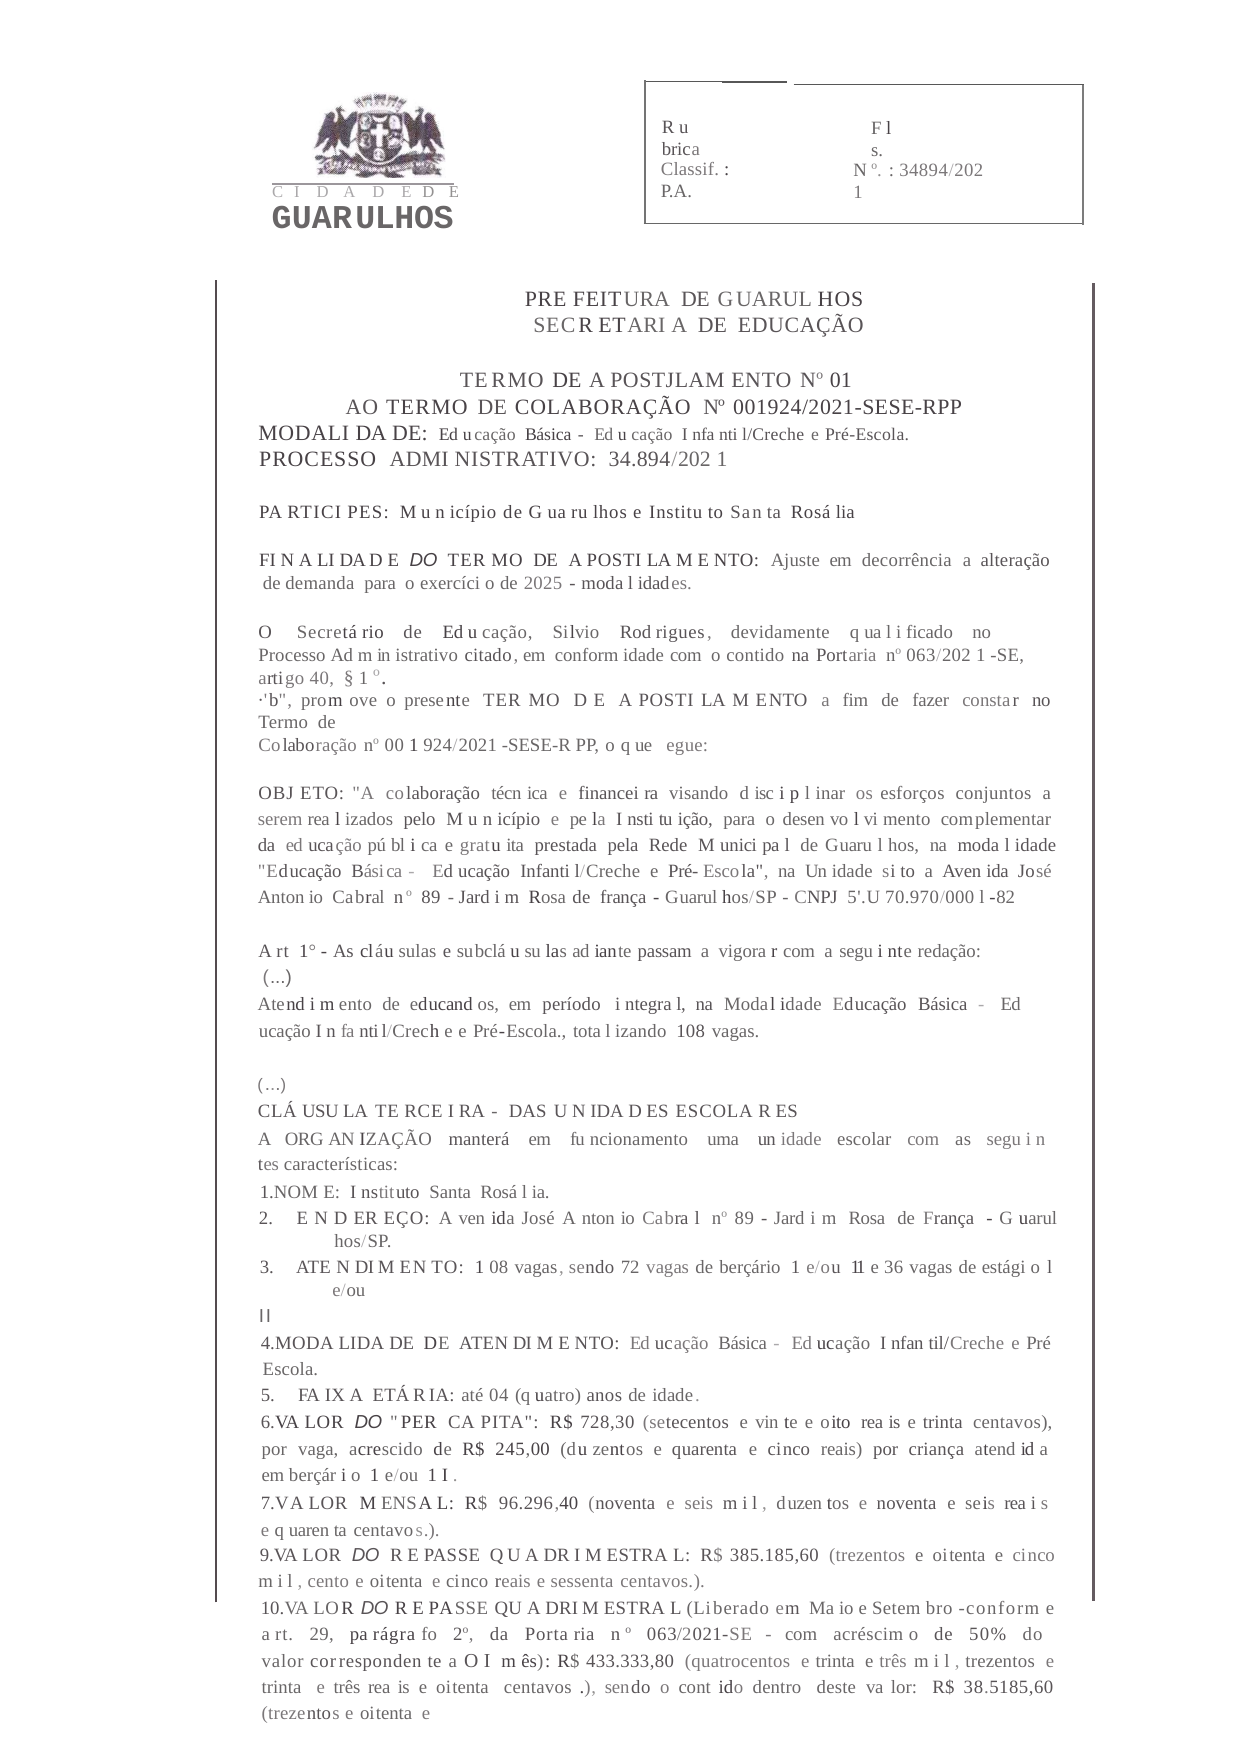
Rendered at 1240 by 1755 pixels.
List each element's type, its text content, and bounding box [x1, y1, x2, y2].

text_box C I D A D E D E GUARULHOS PRE FEITURA DE GUARUL HOS SECR ETARI A DE EDUCAÇÃO TERMO DE A POSTJLAM ENTO Nº 01 AO TERMO DE COLABORAÇÃO Nº 001924/2021-SESE-RPP MODALI DA DE: Ed u cação Básica - Ed u cação I nfa nti l/Creche e Pré-Escola. PROCESSO ADMI NISTRATIVO: 34.894/202 1 PA RTICI PES: M u n icípio de G ua ru lhos e Institu to San ta Rosá lia FI N A LI DA D E DO TER MO DE A POSTI LA M E NTO: Ajuste em decorrência a alteração de demanda para o exercíci o de 2025 - moda l idades. O Secretá rio de Ed u cação, Silvio Rod rigues, devidamente q ua l i ficado no Processo Ad m in istrativo citado, em conform idade com o contido na Portaria nº 063/202 1 -SE, artigo 40, § 1 º. ·'b", prom ove o presente TER MO D E A POSTI LA M ENTO a fim de fazer constar no Termo de Colaboração nº 00 1 924/2021 -SESE-R PP, o q ue egue: OBJ ETO: "A colaboração técn ica e financei ra visando d isc i p l inar os esforços conjuntos a serem rea l izados pelo M u n icípio e pe la I nsti tu ição, para o desen vo l vi mento complementar da ed ucação pú bl i ca e gratu ita prestada pela Rede M unici pa l de Guaru l hos, na moda l idade "Educação Básica - Ed ucação Infanti l/Creche e Pré- Escola", na Un idade si to a Aven ida José Anton io Cabral n º 89 - Jard i m Rosa de frança - Guarul hos/SP - CNPJ 5'.U 70.970/000 l -82 A rt 1° - As cláu sulas e subclá u su las ad iante passam a vigora r com a segu i nte redação: (...) Atend i m ento de educand os, em período i ntegra l, na Modal idade Educação Básica - Ed ucação I n fa nti l/Crech e e Pré-Escola., tota l izando 108 vagas. (...) CLÁ USU LA TE RCE I RA - DAS U N IDA D ES ESCOLA R ES A ORG AN IZAÇÃO manterá em fu ncionamento uma un idade escolar com as segu i n tes características: NOM E: I nstituto Santa Rosá l ia. E N D ER EÇO: A ven ida José A nton io Cabra l nº 89 - Jard i m Rosa de França - G uarul hos/SP. ATE N DI M EN TO: 1 08 vagas, sendo 72 vagas de berçário 1 e/ou 11 e 36 vagas de estági o l e/ou II MODA LIDA DE DE ATEN DI M E NTO: Ed ucação Básica - Ed ucação I nfan til/Creche e Pré­ Escola. FA IX A ETÁ R IA: até 04 (q uatro) anos de idade. VA LOR DO "PER CA PITA": R$ 728,30 (setecentos e vin te e oito rea is e trinta centavos), por vaga, acrescido de R$ 245,00 (du zentos e quarenta e cinco reais) por criança atend id a em berçár i o 1 e/ou 1 I . V A LOR M ENSA L: R$ 96.296,40 (noventa e seis m i l , duzen tos e noventa e seis rea i s e q uaren ta centavos.). VA LOR DO R E PASSE QU A DR I M ESTRA L: R$ 385.185,60 (trezentos e oitenta e cinco m i l , cento e oitenta e cinco reais e sessenta centavos.). VA LOR DO R E PASSE QU A DRI M ESTRA L (Liberado em Ma io e Setem bro -conform e a rt. 29, pa rágra fo 2º, da Porta ria n º 063/2021-SE - com acréscim o de 50% do valor corresponden te a O I m ês): R$ 433.333,80 (quatrocentos e trinta e três m i l , trezentos e trinta e três rea is e oitenta centavos .), sendo o cont ido dentro deste va lor: R$ 38.5185,60 (trezentos e oitenta e [254, 185, 1058, 1601]
text_box R u brica [661, 114, 723, 134]
text_box N º. : 34894/202 1 [853, 157, 988, 177]
text_box F l s. [870, 115, 899, 135]
text_box Classif. : P.A. [660, 156, 766, 176]
text_box [312, 92, 446, 178]
